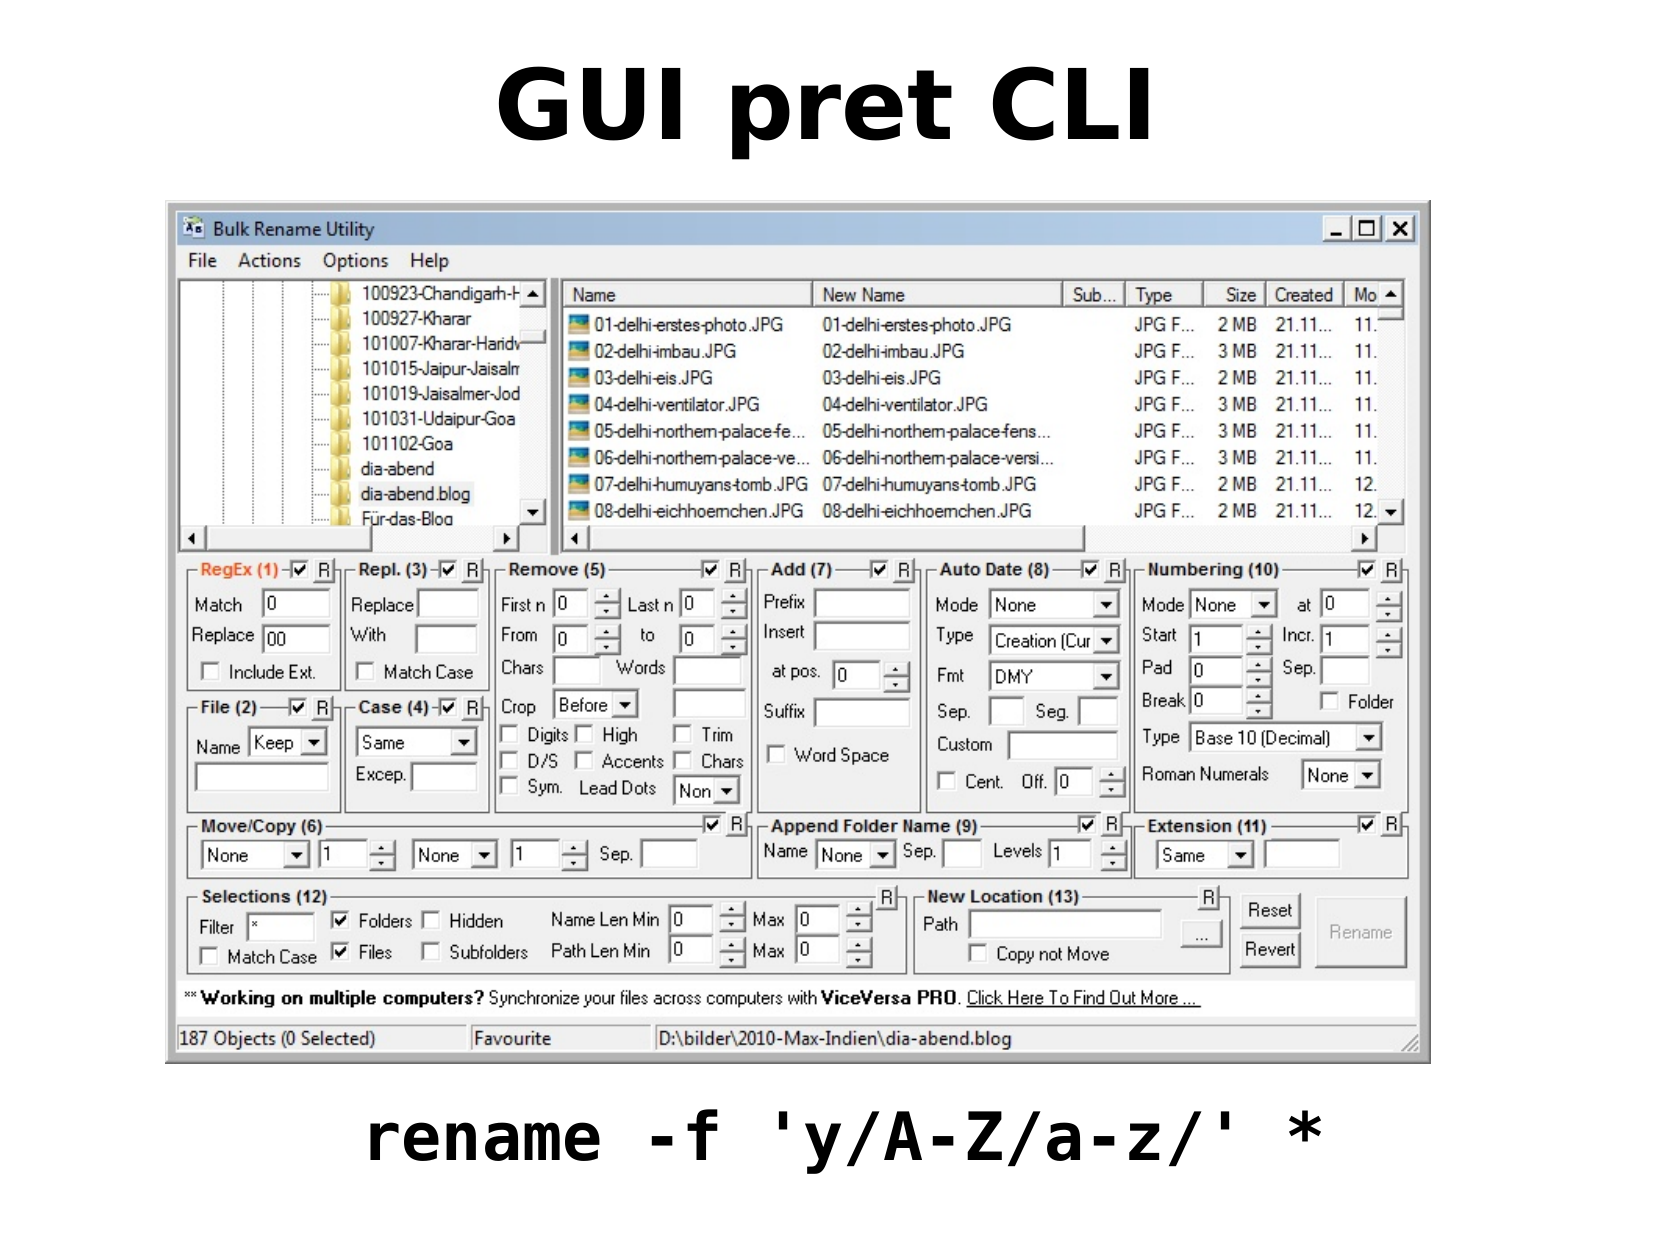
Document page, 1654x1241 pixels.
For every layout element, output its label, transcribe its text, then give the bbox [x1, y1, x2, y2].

title GUI pret CLI [82, 48, 1571, 163]
subtitle rename -f 'y/A-Z/a-z/' * [165, 1098, 1524, 1241]
picture [165, 200, 1431, 1064]
